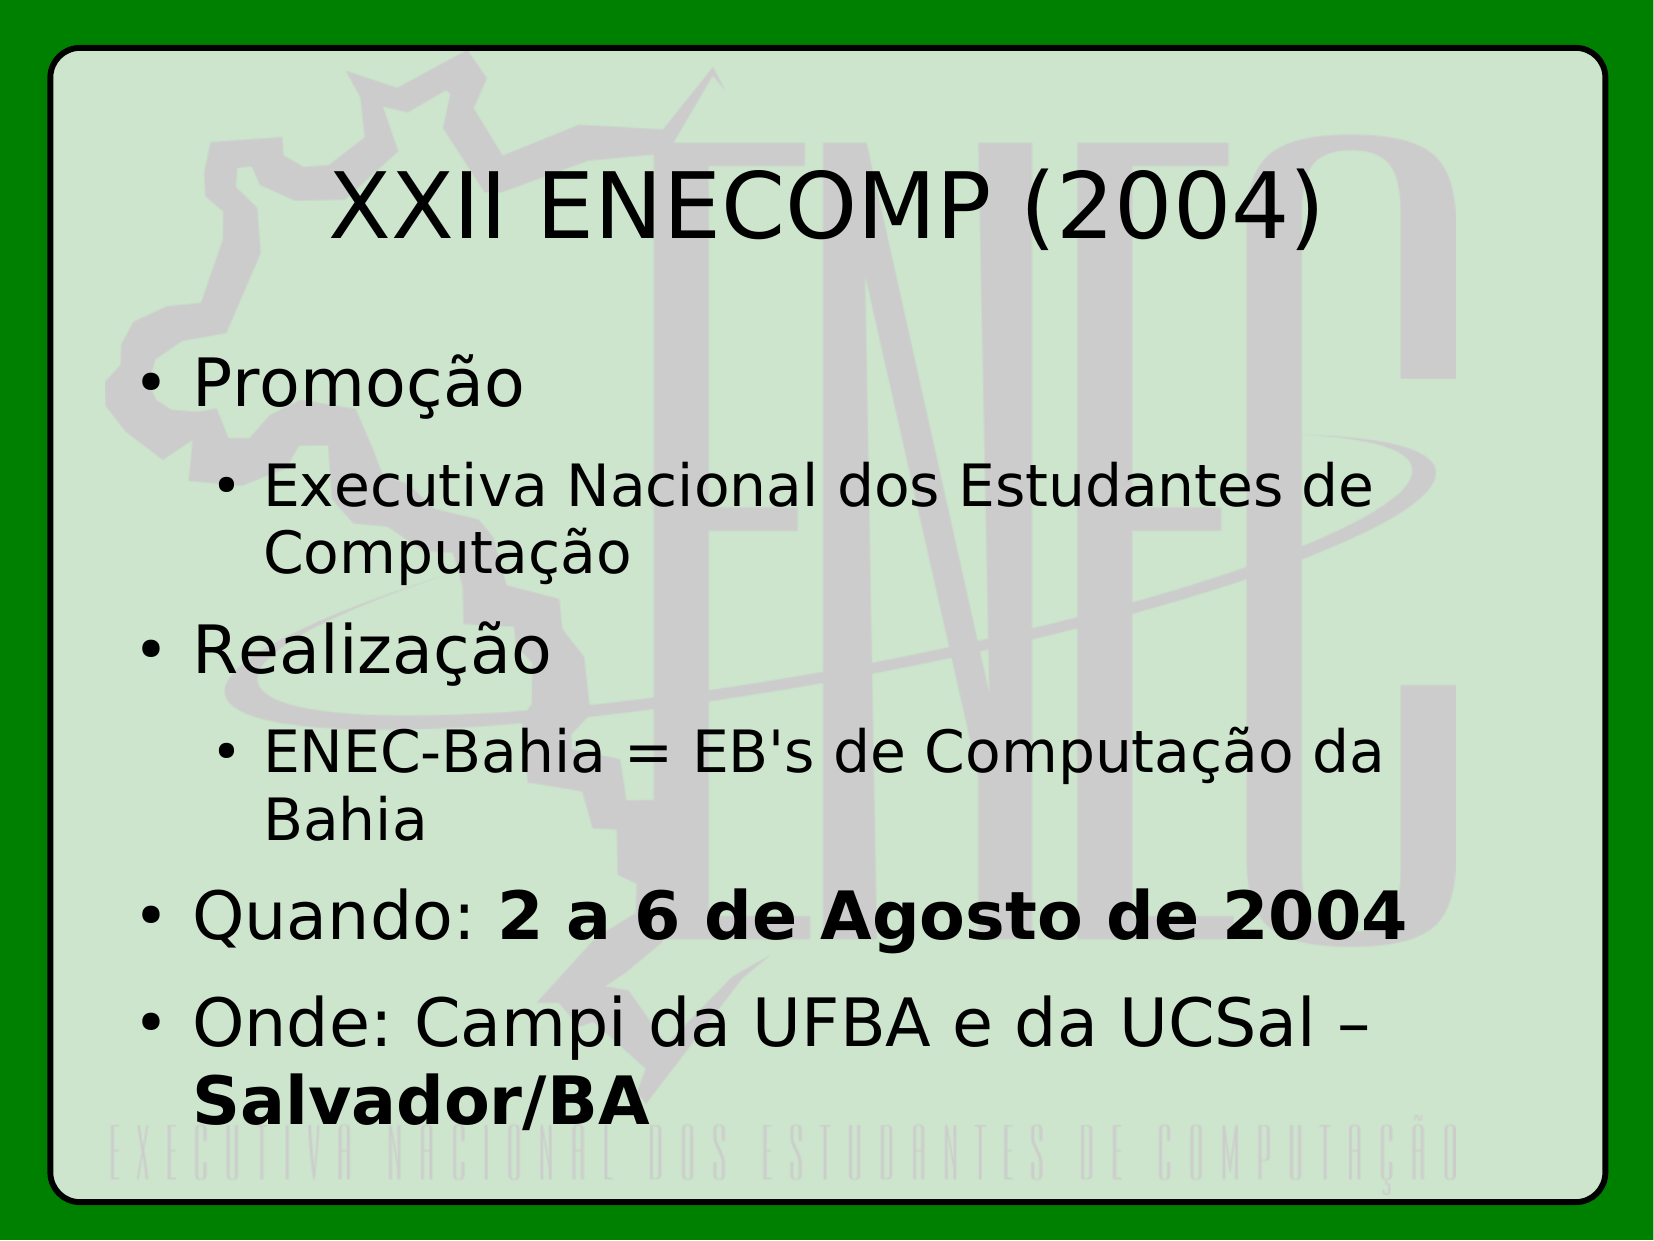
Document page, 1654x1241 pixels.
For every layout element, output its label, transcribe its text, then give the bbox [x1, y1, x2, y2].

title XXII ENECOMP (2004) [121, 102, 1534, 311]
list Promoção Executiva Nacional dos Estudantes de Computação Realização ENEC-Bahia = EB's de Computação da Bahia Quando: 2 a 6 de Agosto de 2004 Onde: Campi da UFBA e da UCSal – Salvador/BA [121, 344, 1534, 1141]
